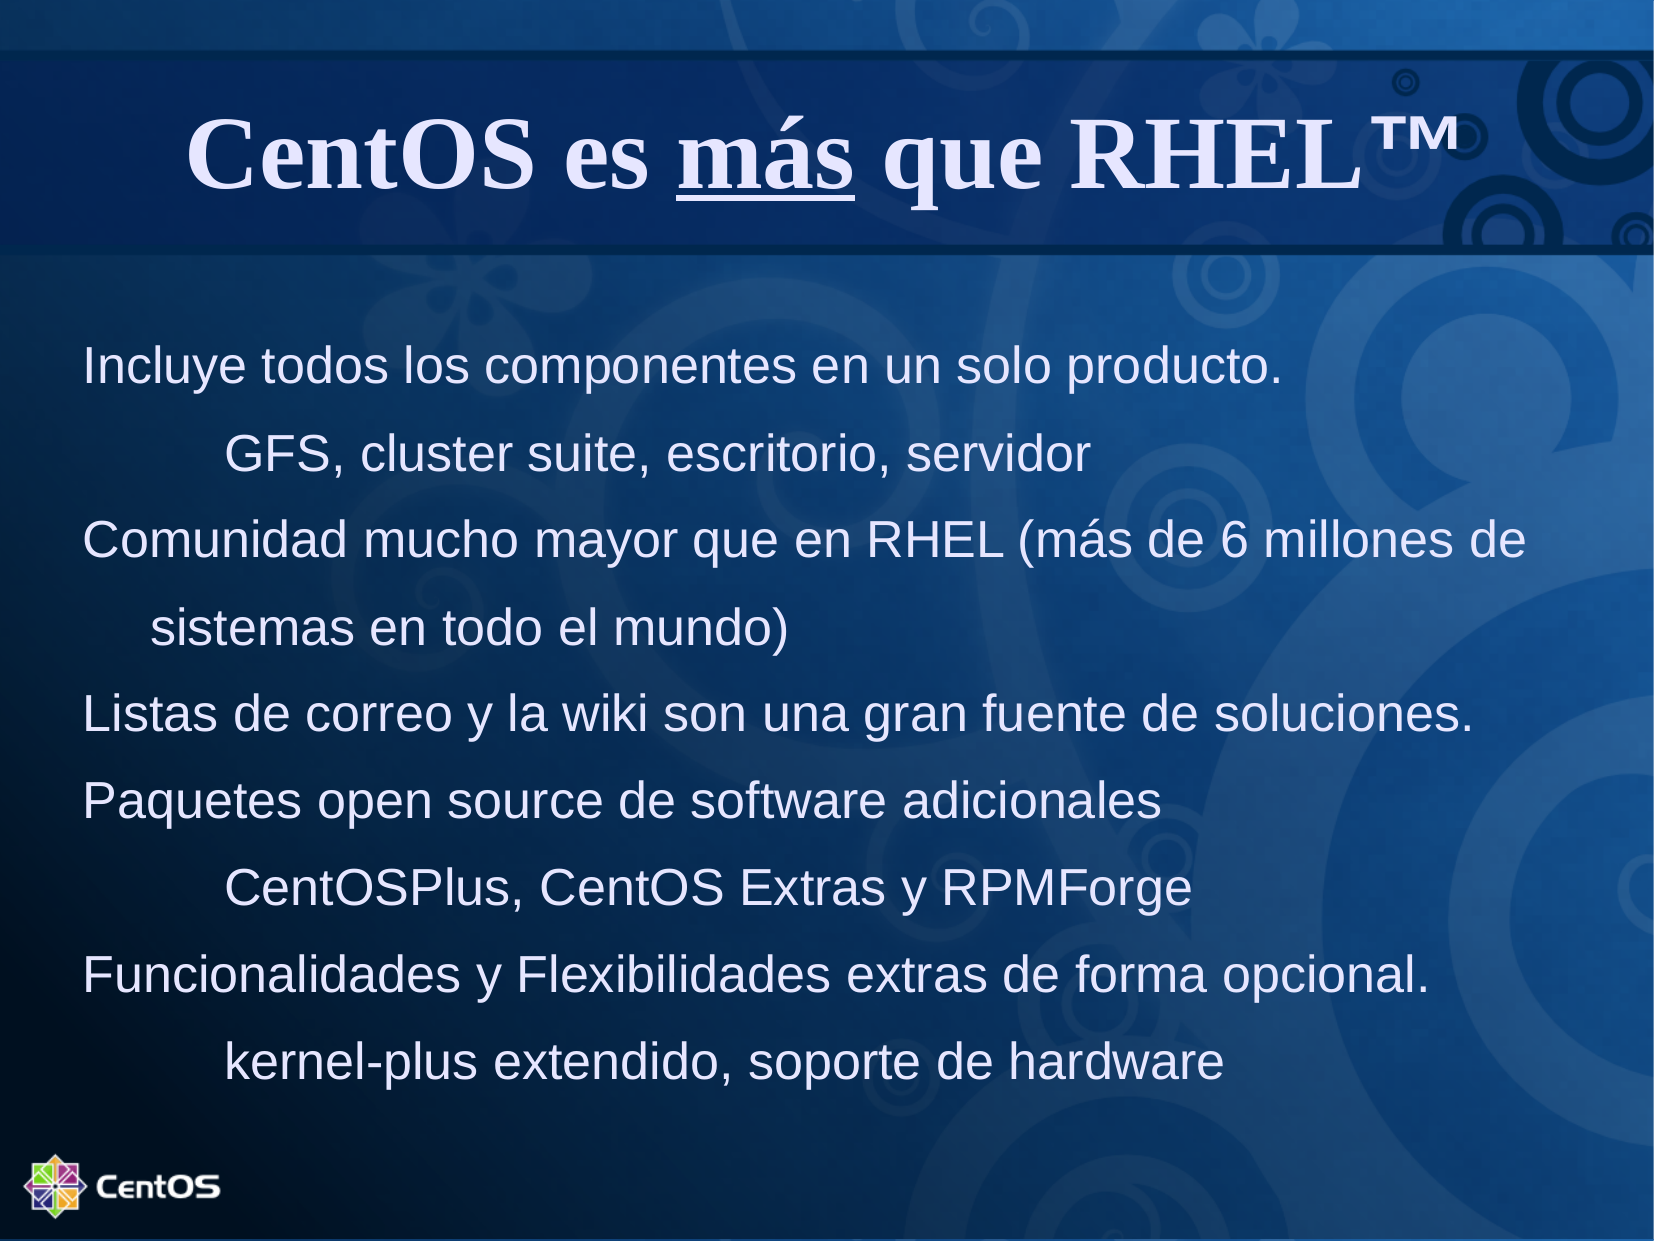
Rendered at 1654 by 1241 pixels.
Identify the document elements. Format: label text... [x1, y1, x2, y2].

picture [0, 0, 1654, 1241]
title CentOS es más que RHEL™ [82, 56, 1571, 250]
subtitle Incluye todos los componentes en un solo producto. GFS, cluster suite, escritorio, servidor Comunidad mucho mayor que en RHEL (más de 6 millones de sistemas en todo el mundo) Listas de correo y la wiki son una gran fuente de soluciones. Paquetes open source de software adicionales CentOSPlus, CentOS Extras y RPMForge Funcionalidades y Flexibilidades extras de forma opcional. kernel-plus extendido, soporte de hardware [82, 297, 1571, 1102]
